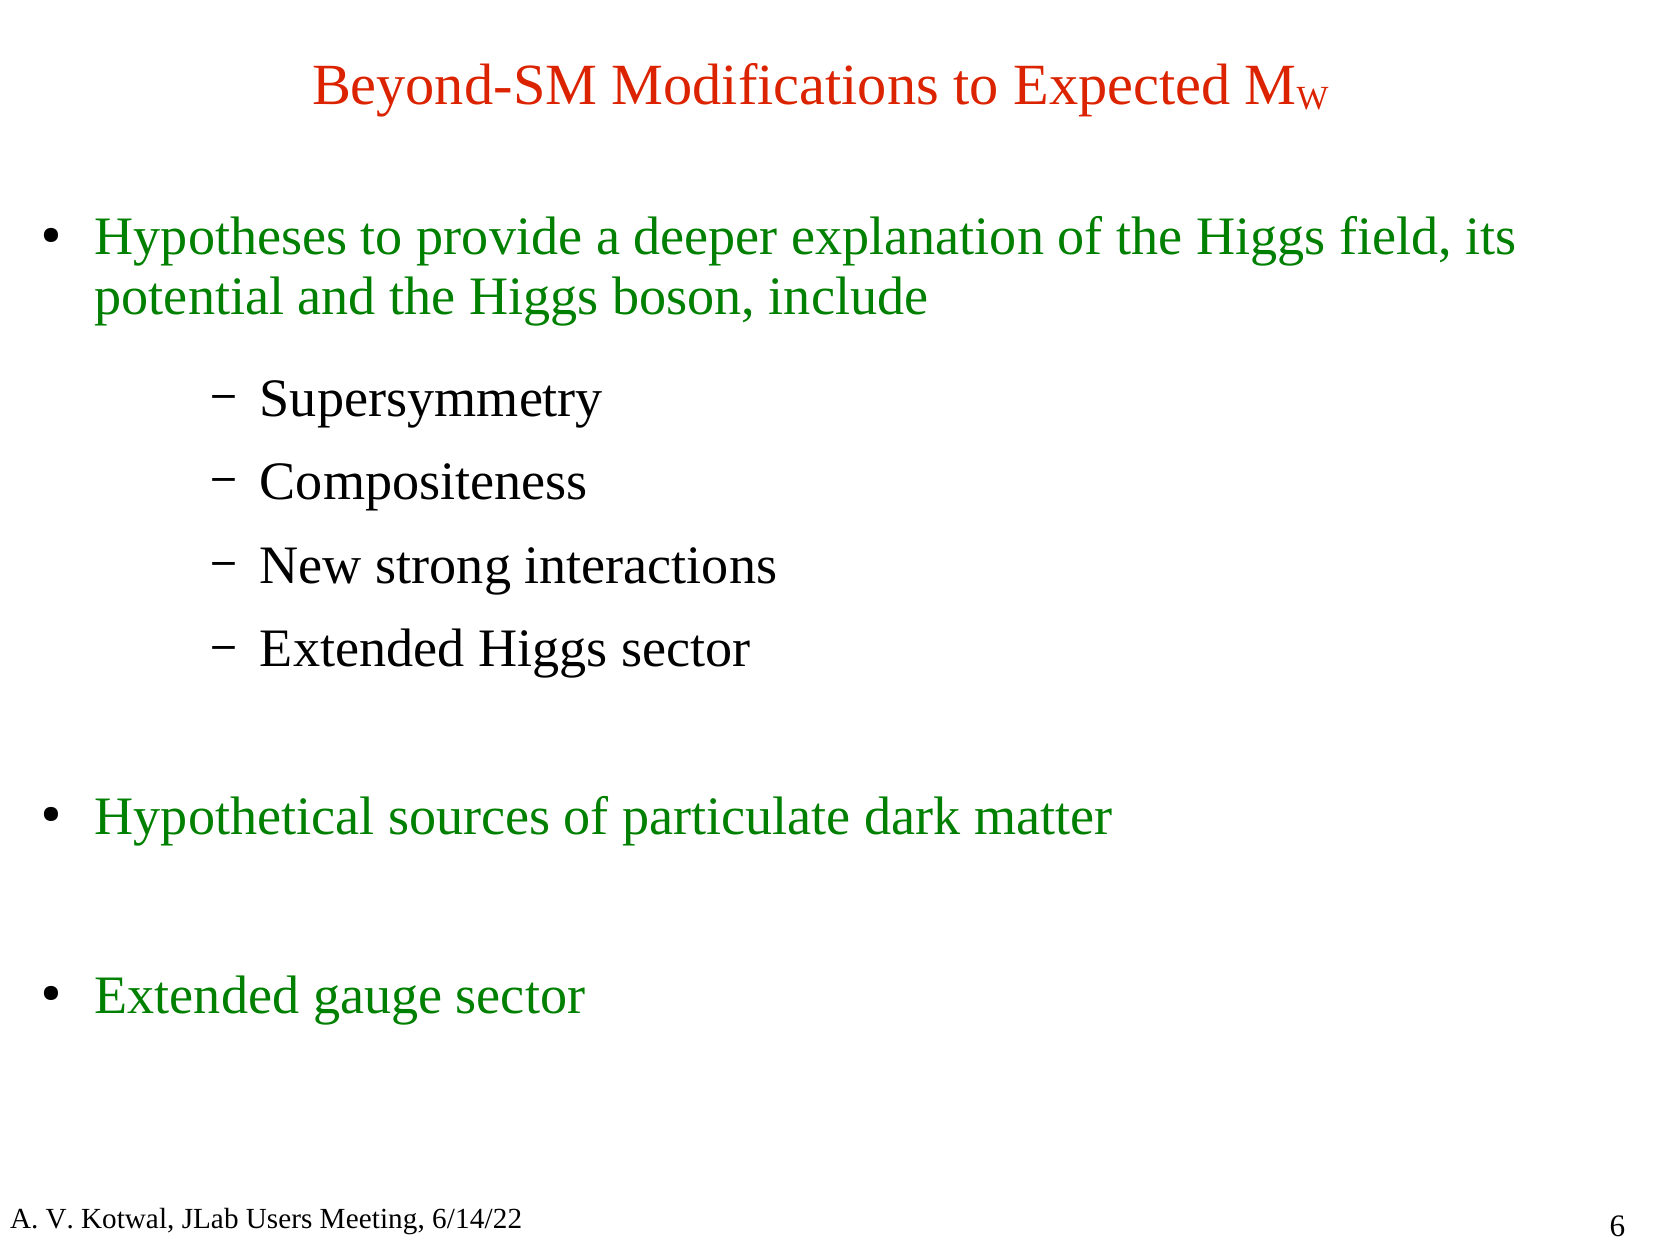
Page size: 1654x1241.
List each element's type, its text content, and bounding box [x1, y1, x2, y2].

list Hypotheses to provide a deeper explanation of the Higgs field, its potential and the Higgs boson, include Supersymmetry Compositeness New strong interactions Extended Higgs sector Hypothetical sources of particulate dark matter Extended gauge sector [23, 206, 1644, 1136]
title Beyond-SM Modifications to Expected MW [121, 8, 1534, 162]
